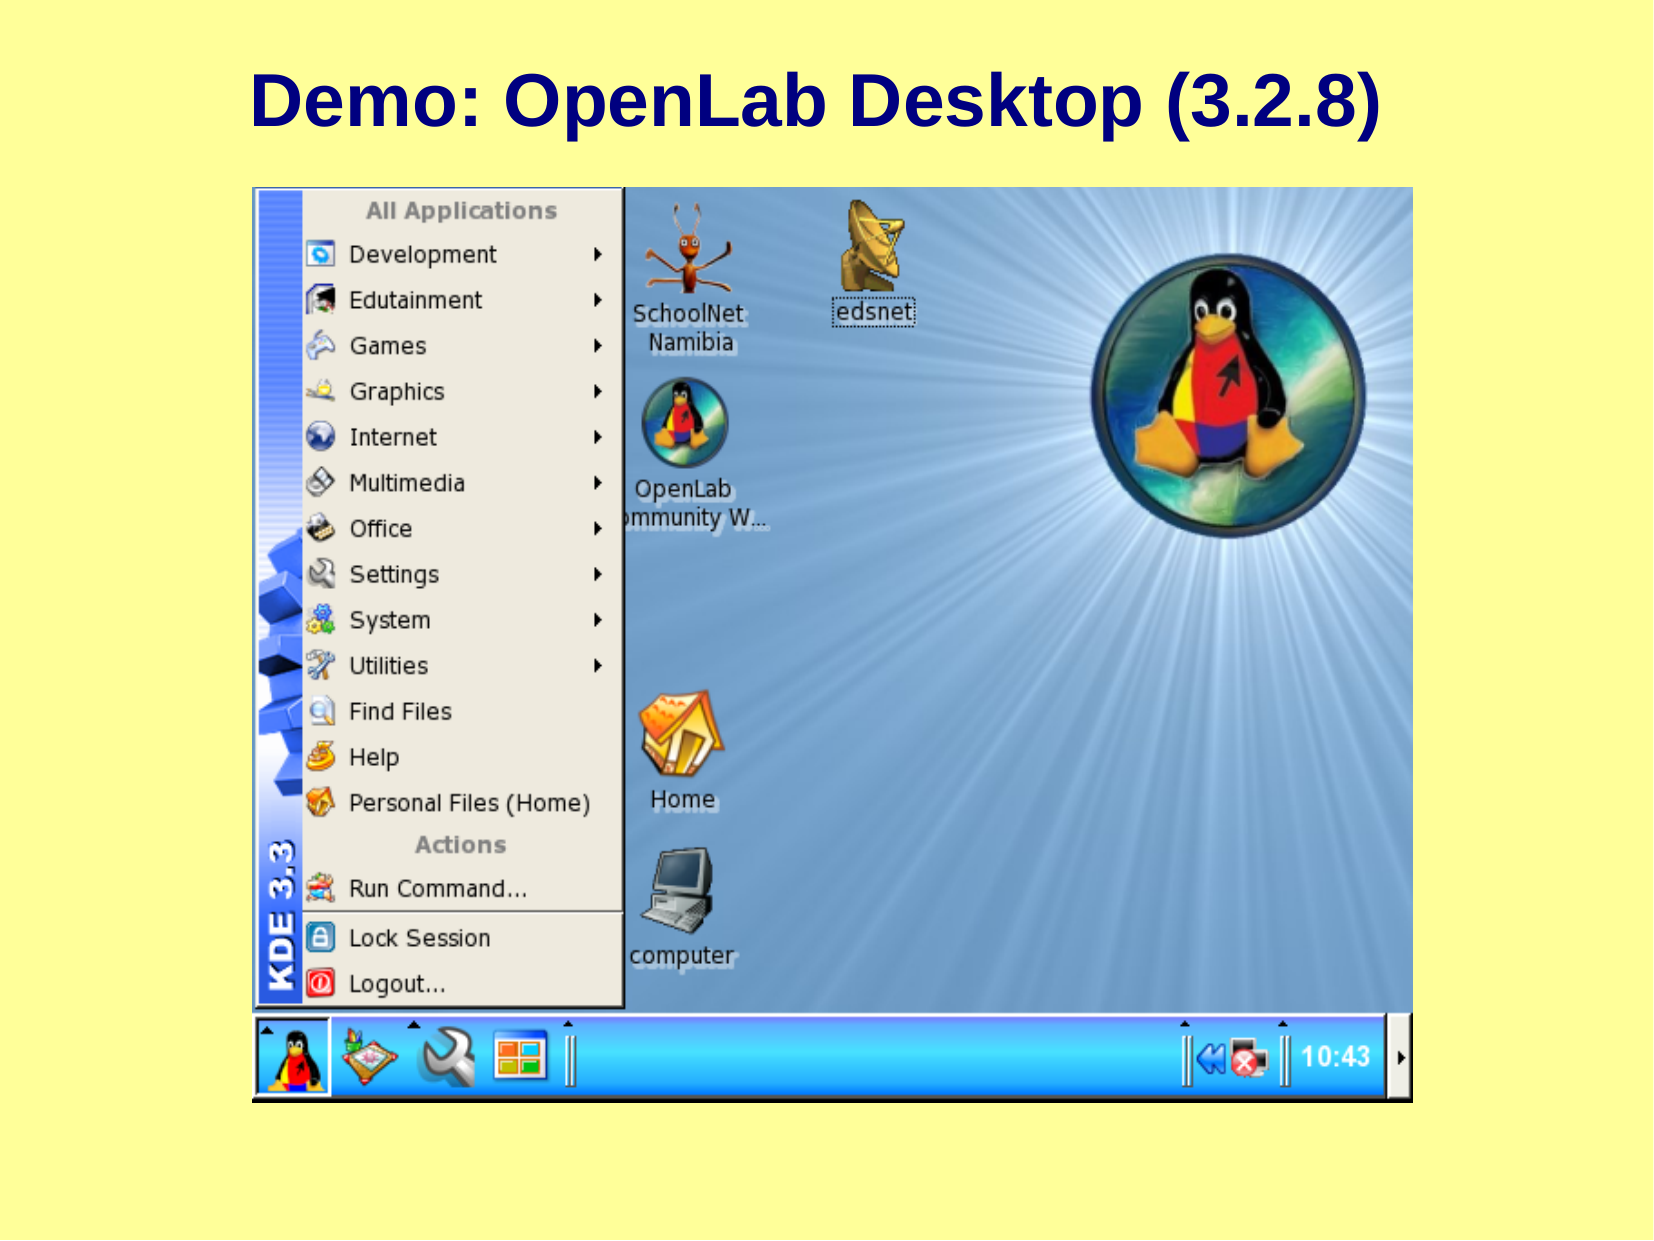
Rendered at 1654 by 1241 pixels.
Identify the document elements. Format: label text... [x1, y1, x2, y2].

picture [252, 187, 1413, 1103]
title Demo: OpenLab Desktop (3.2.8) [59, 61, 1595, 146]
